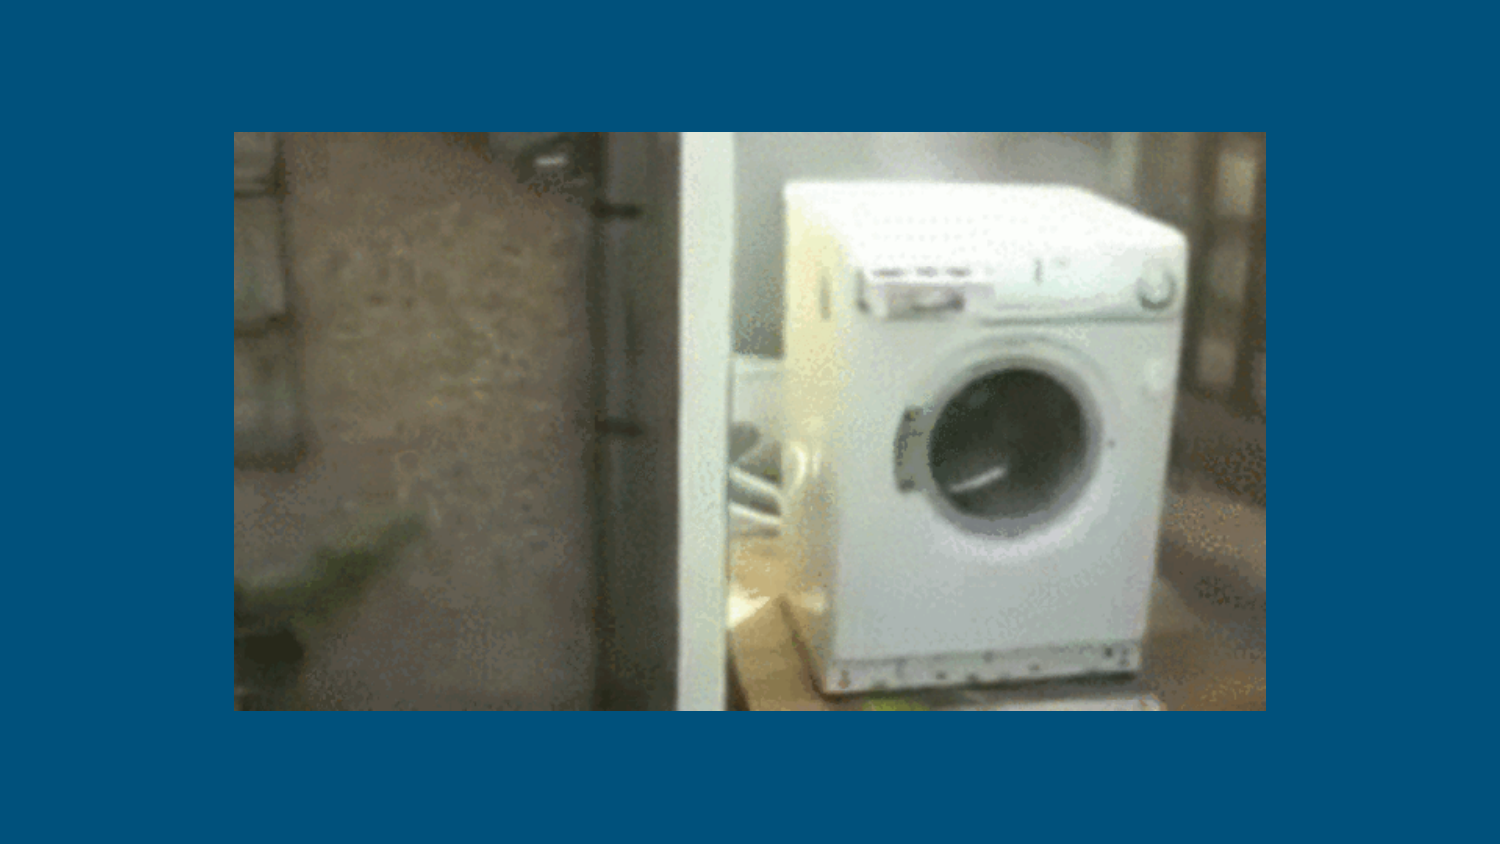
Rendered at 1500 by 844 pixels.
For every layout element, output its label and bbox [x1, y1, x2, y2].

picture [235, 133, 1265, 710]
